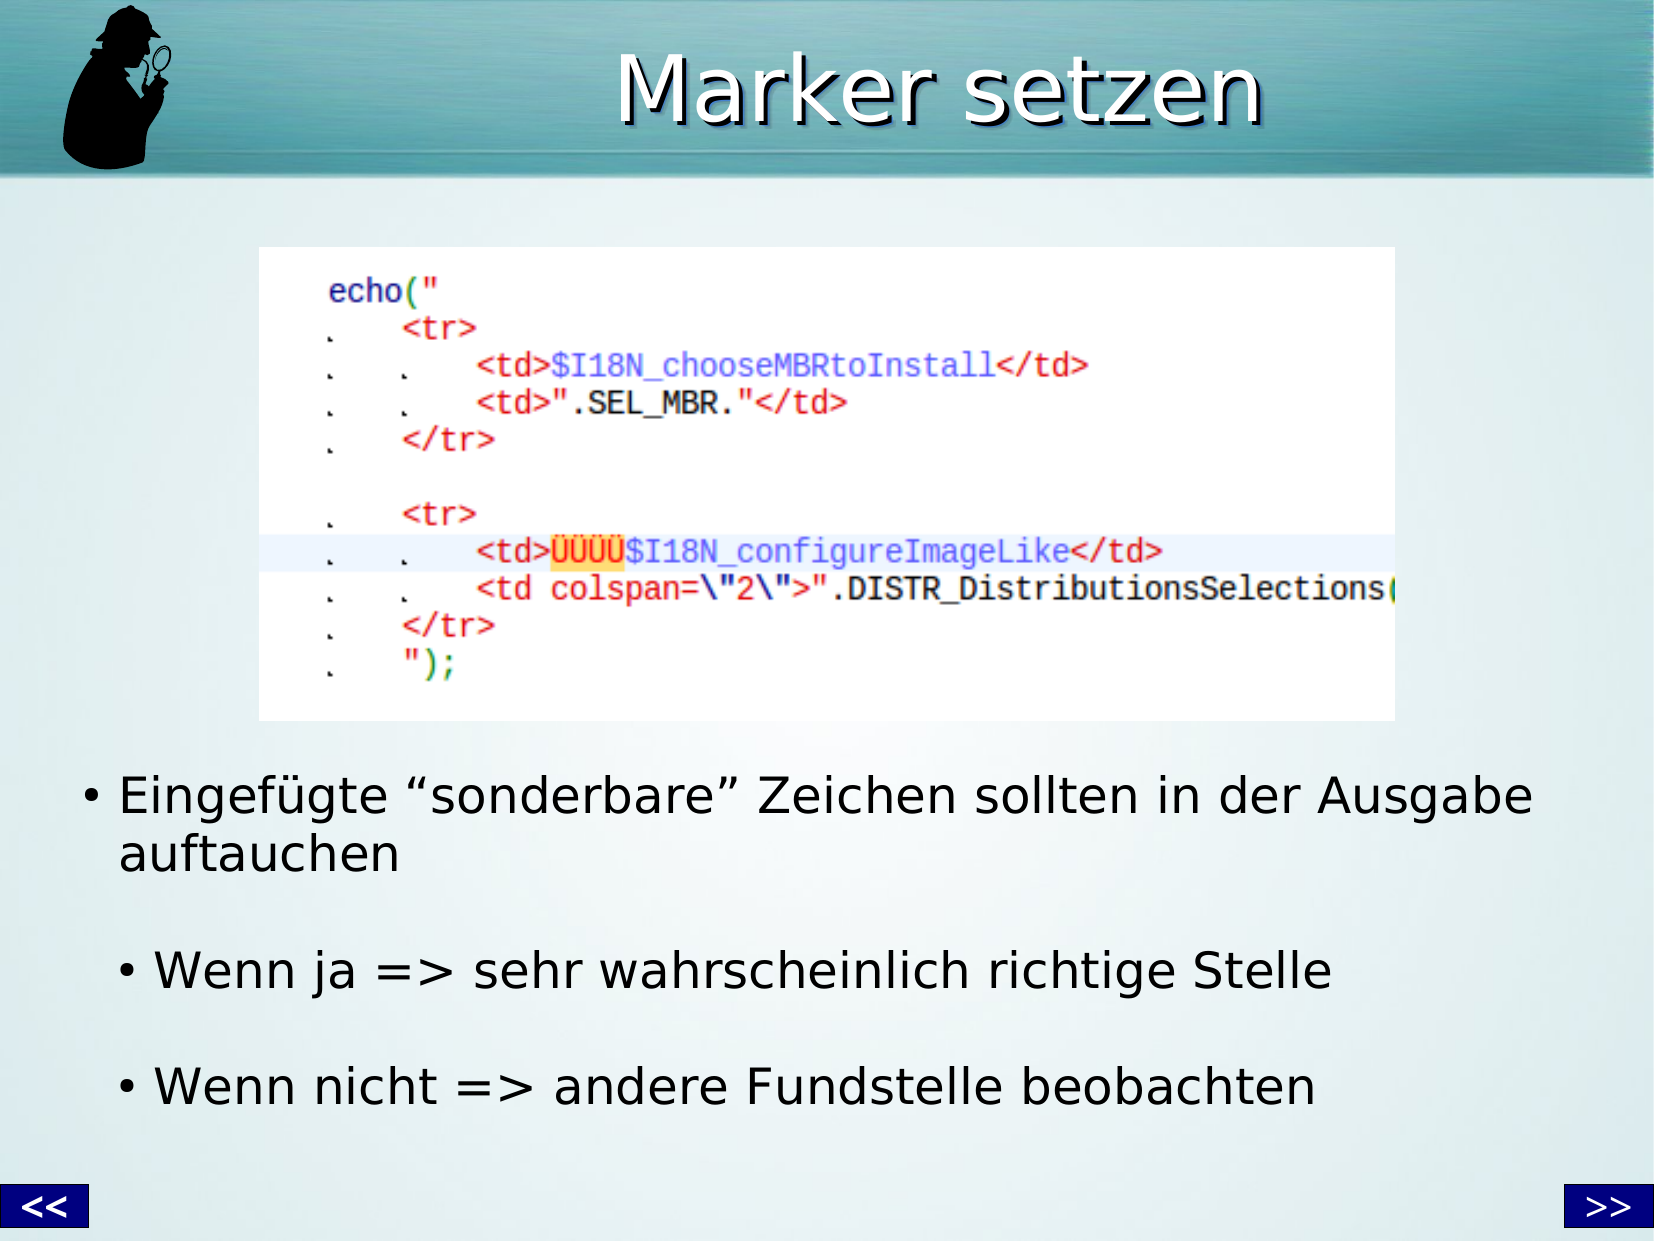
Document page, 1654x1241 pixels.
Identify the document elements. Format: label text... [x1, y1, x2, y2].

text_box Eingefügte “sonderbare” Zeichen sollten in der Ausgabe auftauchen Wenn ja => sehr wahrscheinlich richtige Stelle Wenn nicht => andere Fundstelle beobachten [47, 744, 1595, 1140]
picture [0, 0, 1654, 1241]
title Marker setzen [224, 2, 1654, 178]
